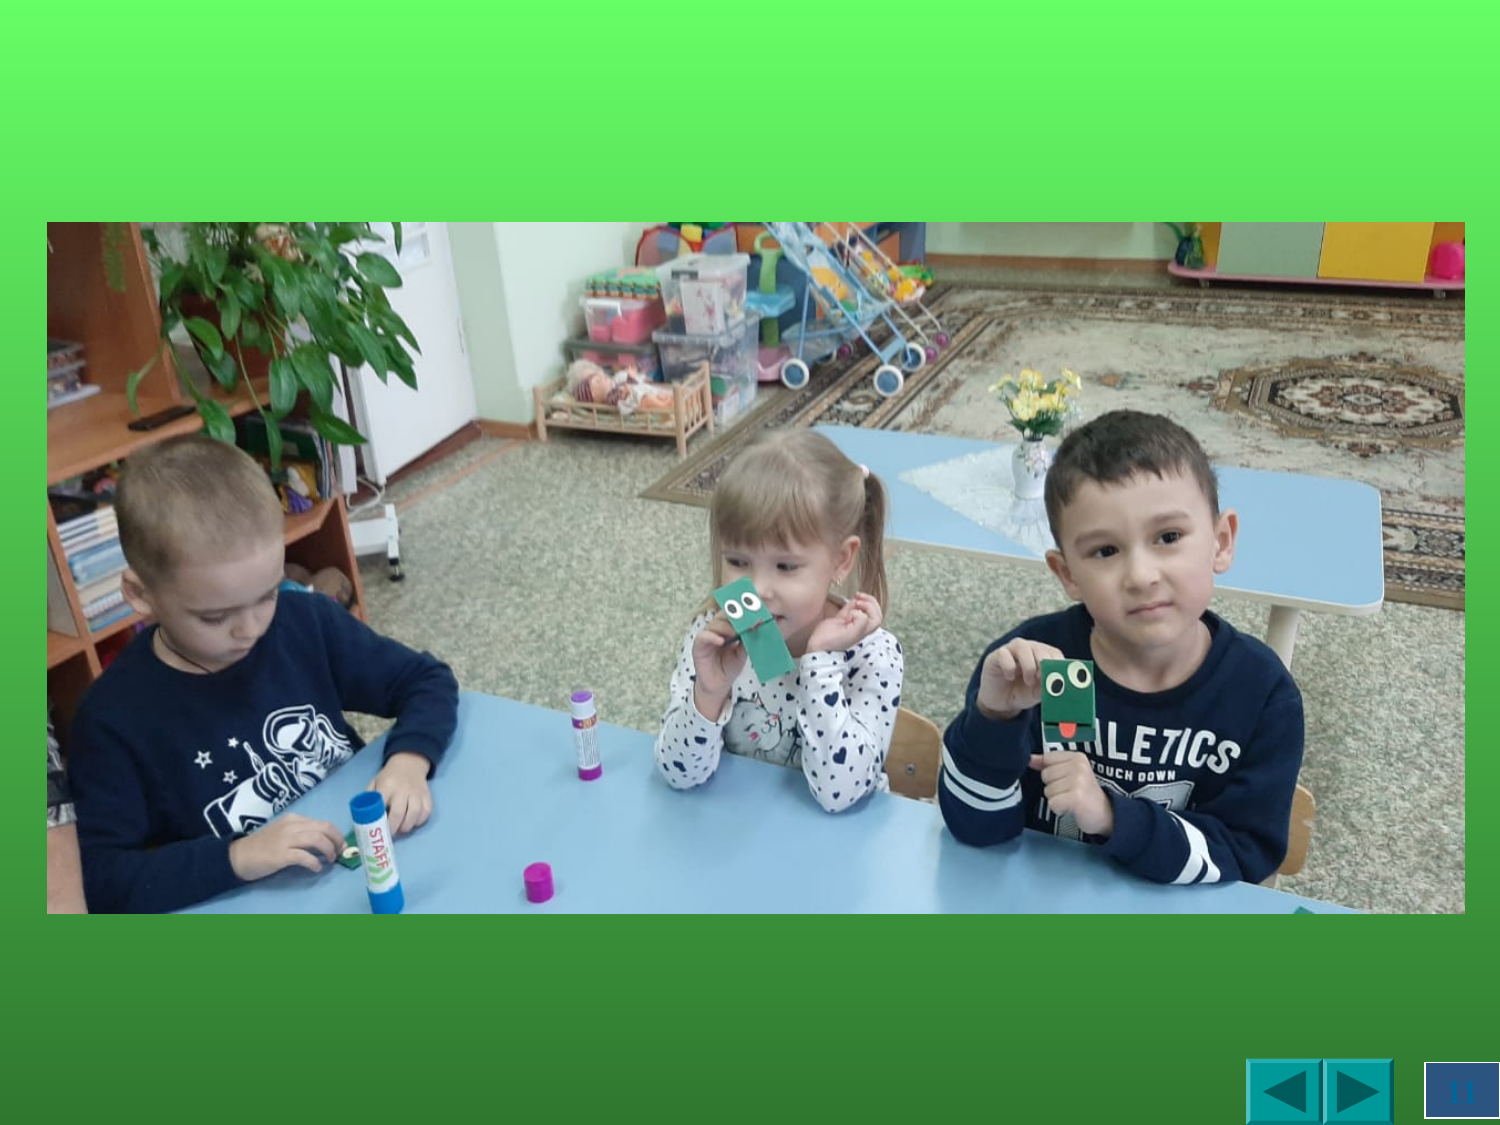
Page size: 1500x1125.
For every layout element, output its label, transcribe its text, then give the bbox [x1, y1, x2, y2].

text_box [1247, 1058, 1323, 1125]
text_box [1324, 1058, 1394, 1125]
text_box 11 [1425, 1062, 1500, 1118]
picture [47, 222, 1465, 915]
